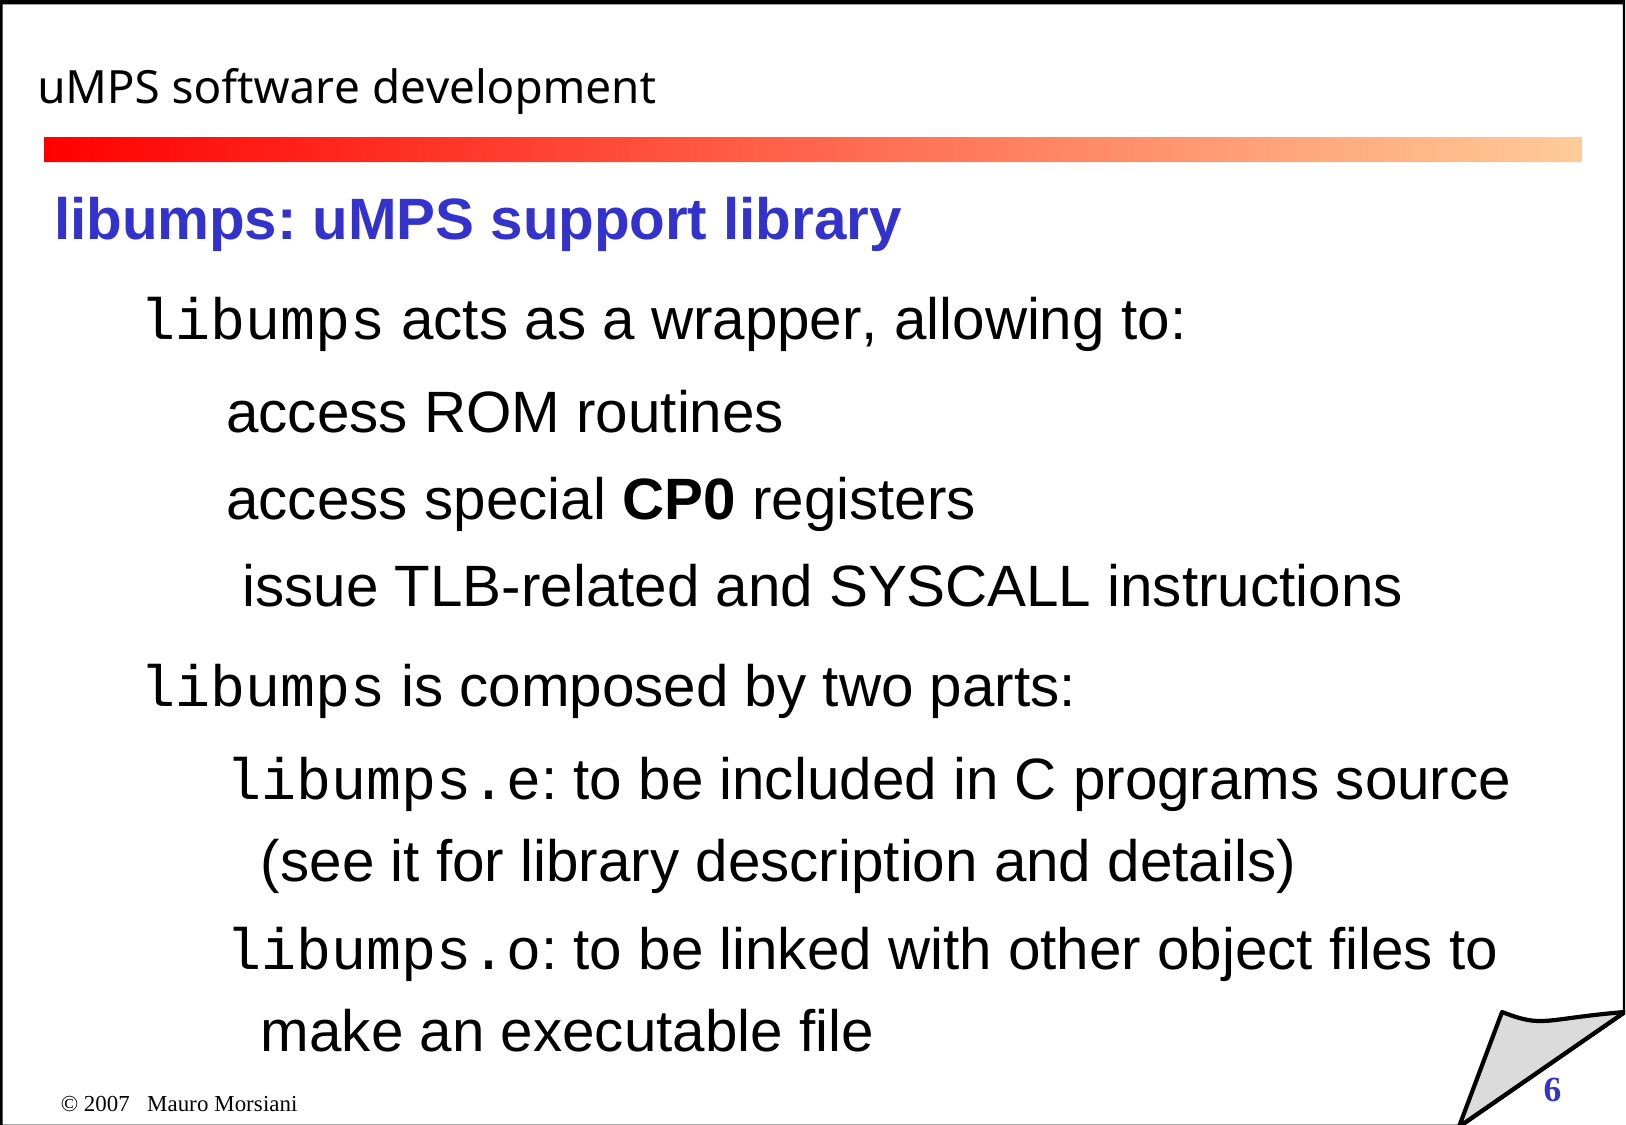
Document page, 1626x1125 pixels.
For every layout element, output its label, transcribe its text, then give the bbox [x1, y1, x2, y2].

list libumps: uMPS support library libumps acts as a wrapper, allowing to: access ROM routines access special CP0 registers issue TLB-related and SYSCALL instructions libumps is composed by two parts: libumps.e: to be included in C programs source (see it for library description and details) libumps.o: to be linked with other object files to make an executable file [54, 187, 1571, 1124]
title uMPS software development [37, 44, 1588, 131]
